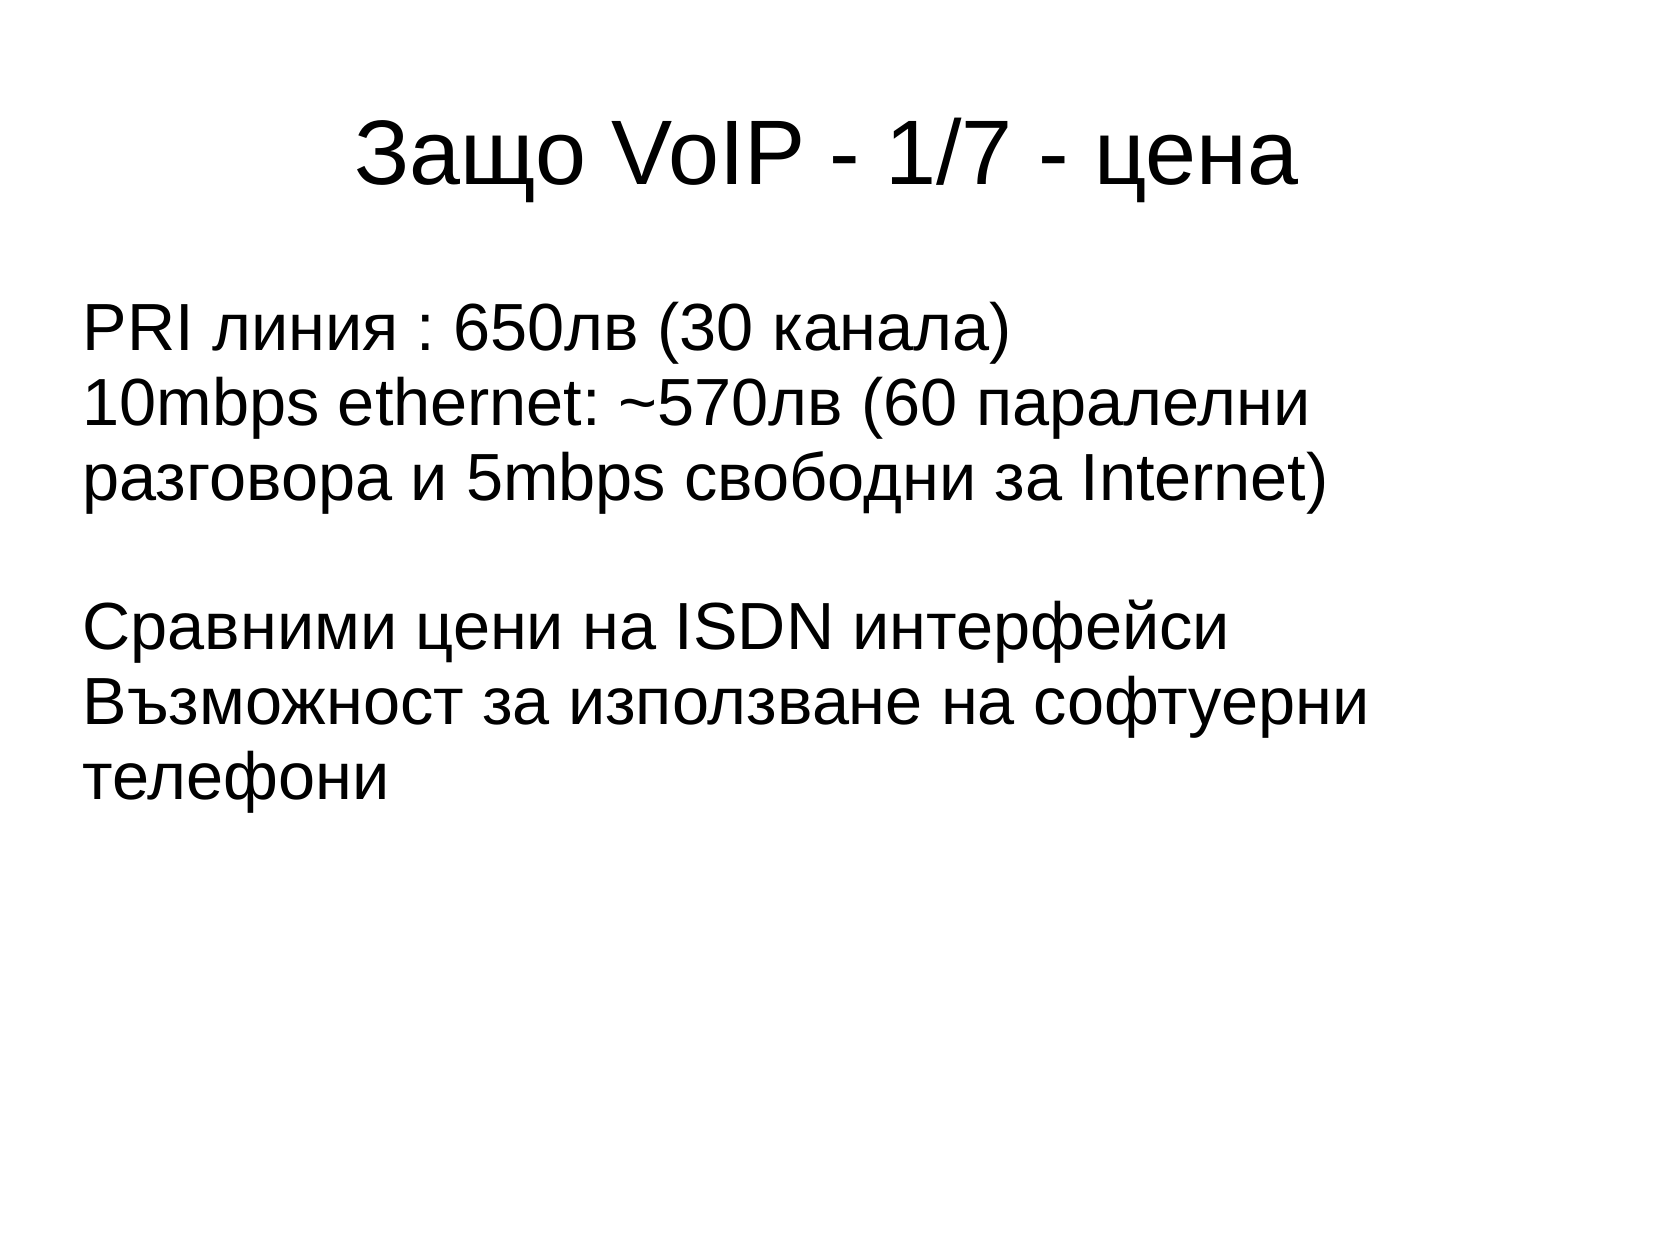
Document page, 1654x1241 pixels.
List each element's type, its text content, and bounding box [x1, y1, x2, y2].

subtitle PRI линия : 650лв (30 канала) 10mbps ethernet: ~570лв (60 паралелни разговора и 5mbps свободни за Internet) Сравними цени на ISDN интерфейси Възможност за използване на софтуерни телефони [82, 290, 1571, 1109]
title Защо VoIP - 1/7 - цена [82, 49, 1571, 257]
